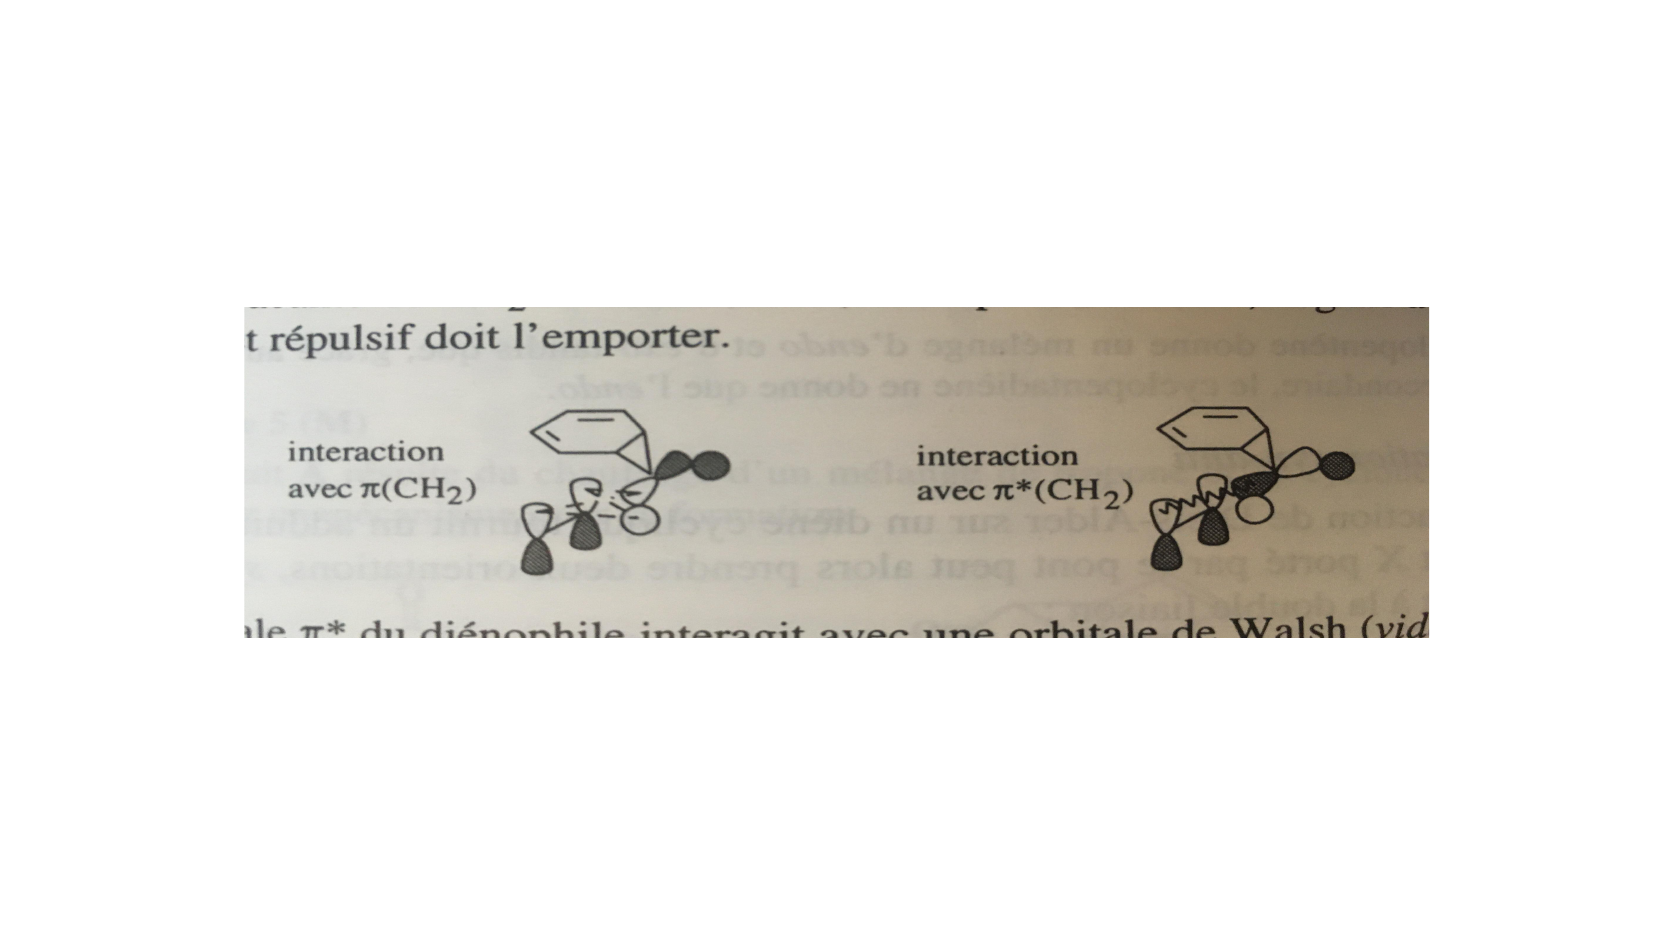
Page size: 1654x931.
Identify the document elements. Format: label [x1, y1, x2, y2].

picture [244, 307, 1430, 638]
